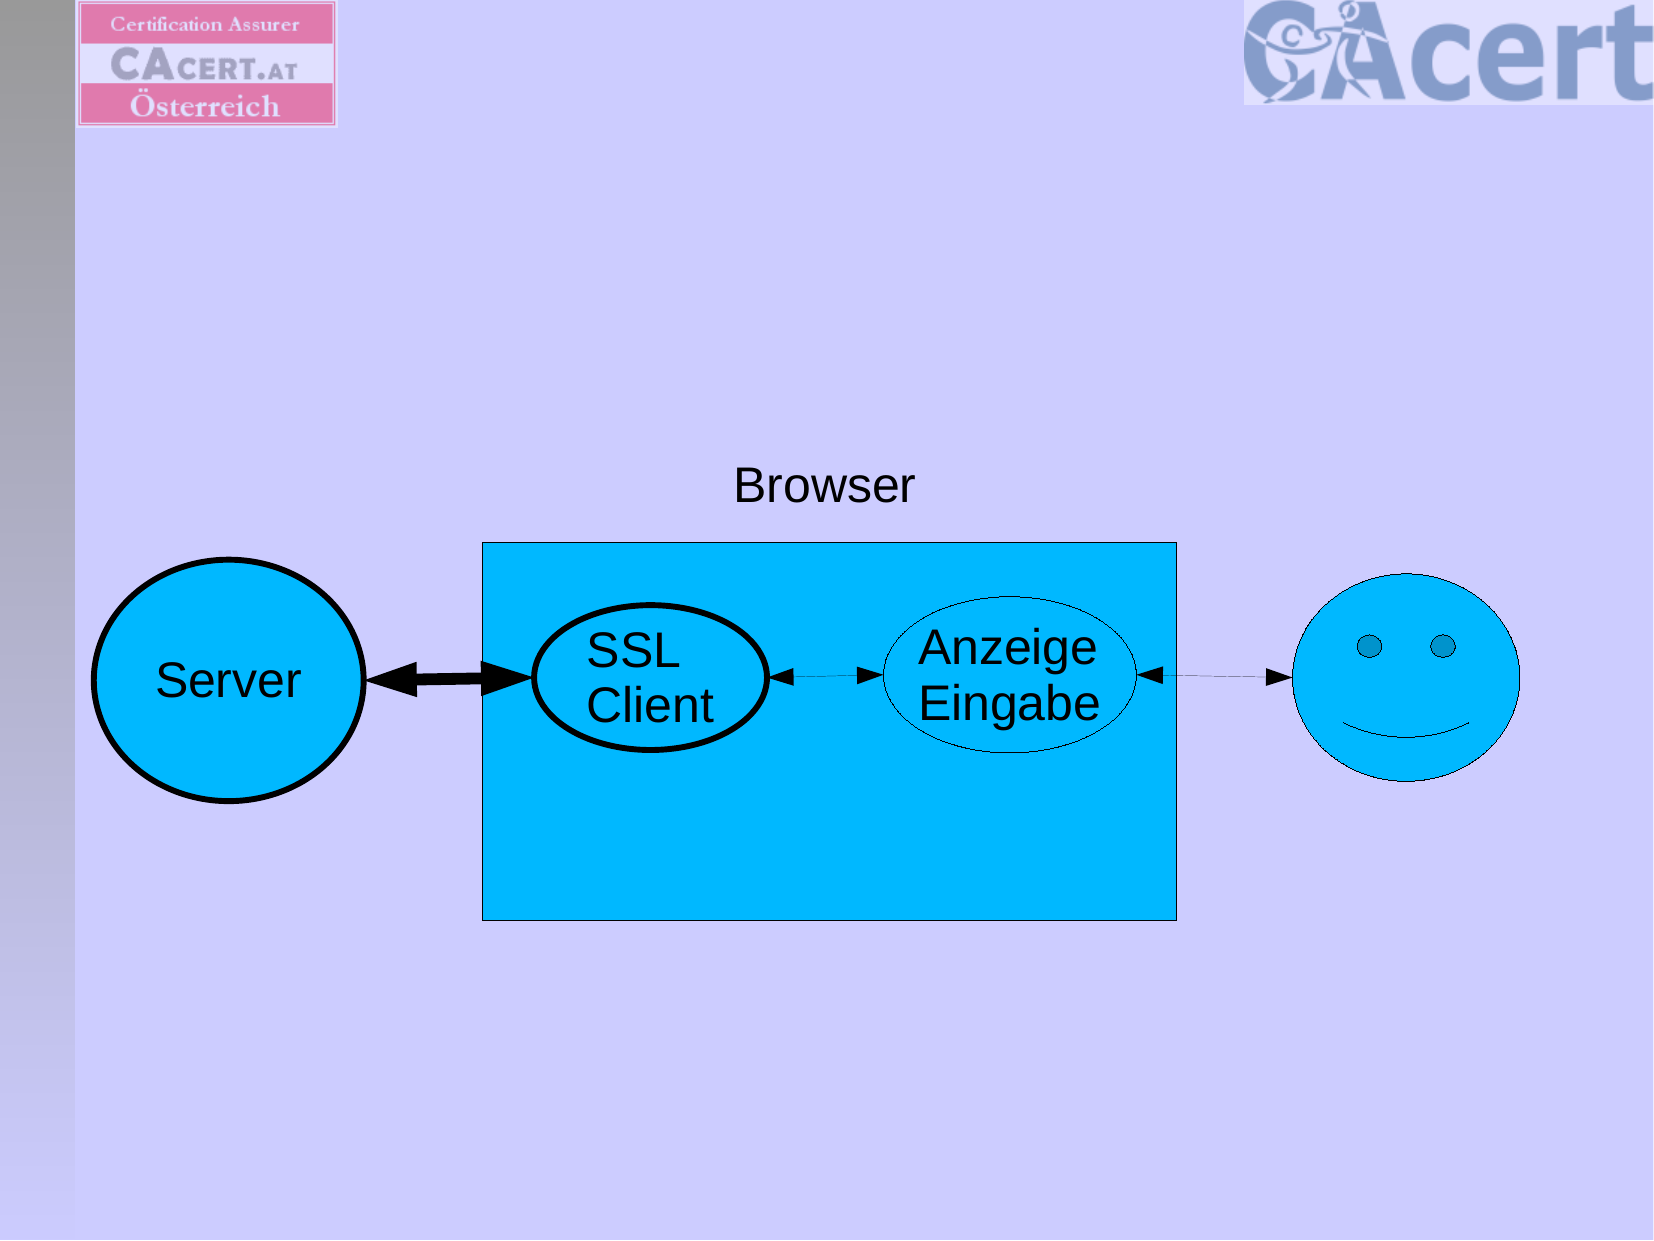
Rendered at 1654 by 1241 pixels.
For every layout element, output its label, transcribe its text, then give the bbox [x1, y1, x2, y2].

text_box Server [93, 559, 364, 802]
text_box [482, 676, 1177, 921]
text_box SSL Client [534, 605, 767, 751]
text_box [1292, 573, 1520, 782]
text_box Anzeige Eingabe [883, 596, 1137, 753]
text_box Browser [622, 457, 1029, 514]
text_box [482, 542, 1177, 677]
